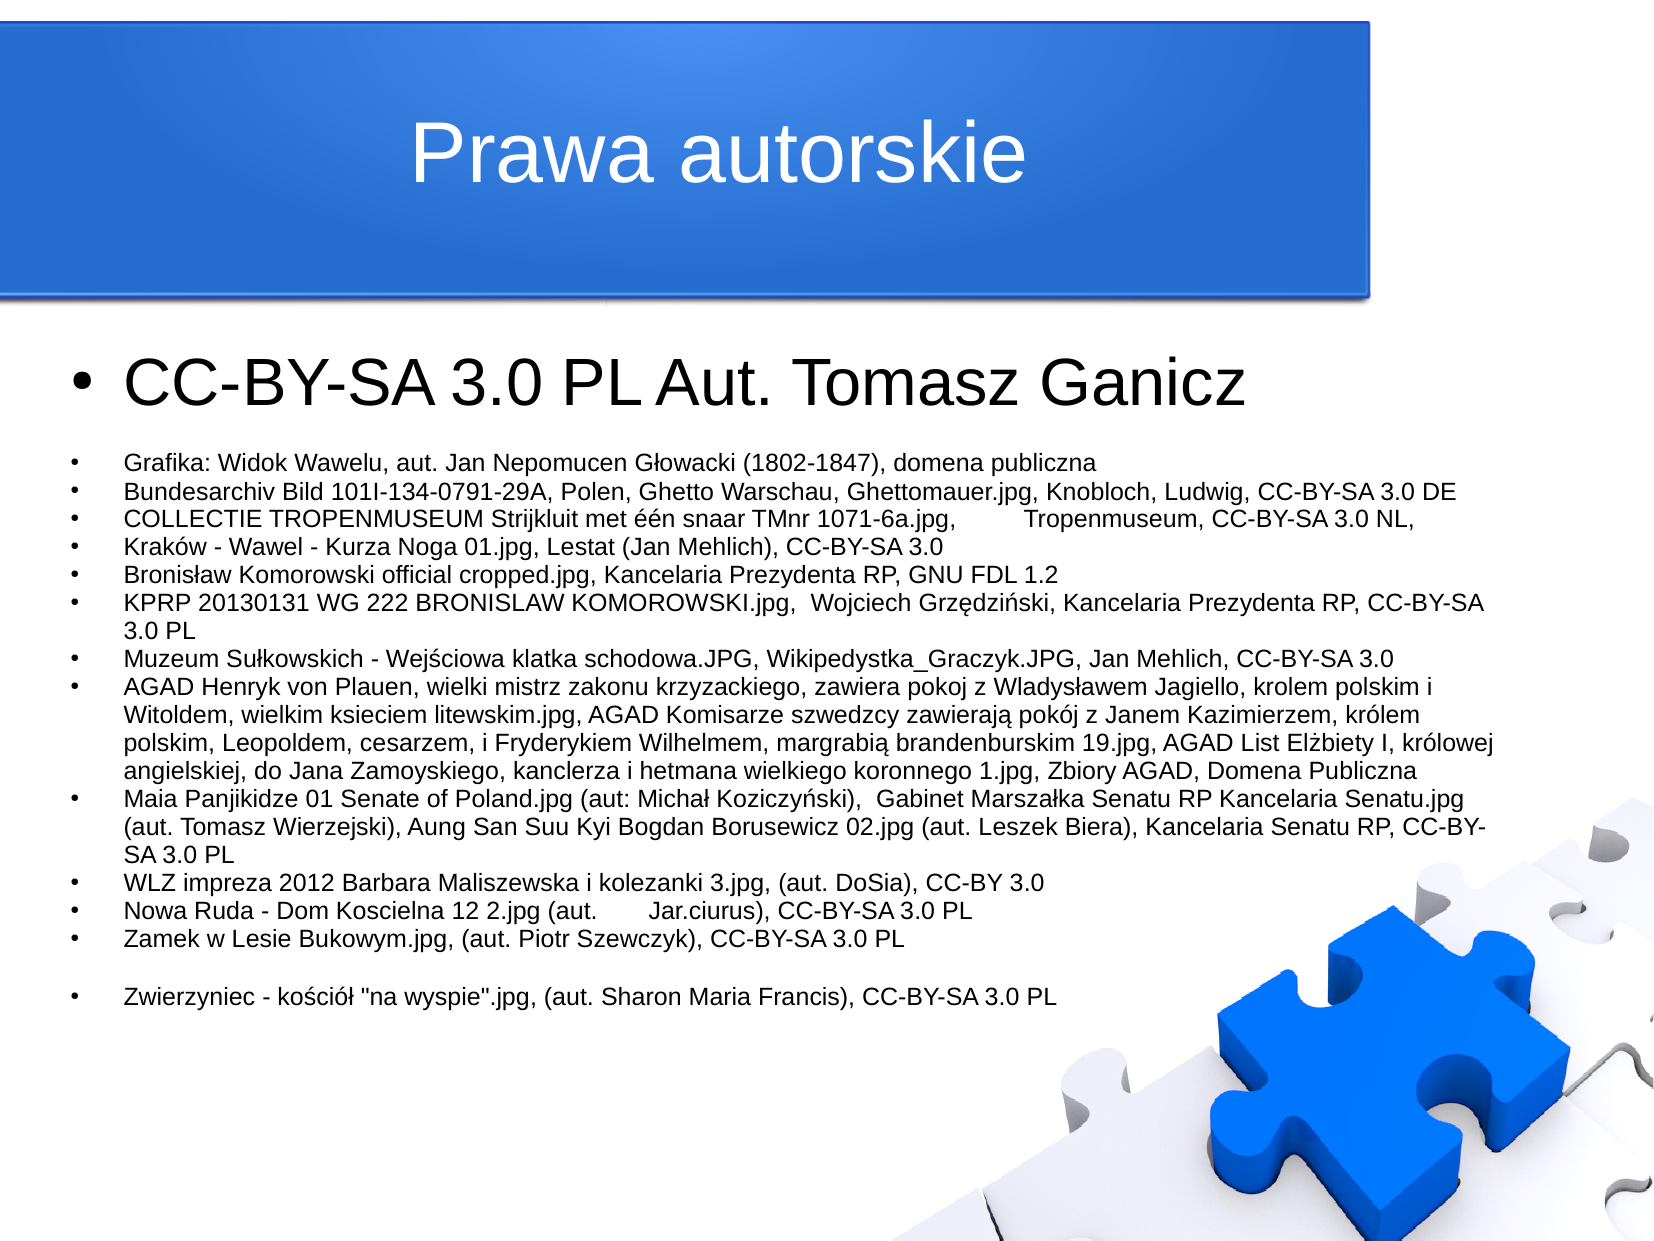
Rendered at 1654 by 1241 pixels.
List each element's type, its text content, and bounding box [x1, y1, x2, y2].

picture [0, 21, 1375, 307]
list CC-BY-SA 3.0 PL Aut. Tomasz Ganicz Grafika: Widok Wawelu, aut. Jan Nepomucen Głowacki (1802-1847), domena publiczna Bundesarchiv Bild 101I-134-0791-29A, Polen, Ghetto Warschau, Ghettomauer.jpg, Knobloch, Ludwig, CC-BY-SA 3.0 DE COLLECTIE TROPENMUSEUM Strijkluit met één snaar TMnr 1071-6a.jpg, Tropenmuseum, CC-BY-SA 3.0 NL, Kraków - Wawel - Kurza Noga 01.jpg, Lestat (Jan Mehlich), CC-BY-SA 3.0 Bronisław Komorowski official cropped.jpg, Kancelaria Prezydenta RP, GNU FDL 1.2 KPRP 20130131 WG 222 BRONISLAW KOMOROWSKI.jpg, Wojciech Grzędziński, Kancelaria Prezydenta RP, CC-BY-SA 3.0 PL Muzeum Sułkowskich - Wejściowa klatka schodowa.JPG, Wikipedystka_Graczyk.JPG, Jan Mehlich, CC-BY-SA 3.0 AGAD Henryk von Plauen, wielki mistrz zakonu krzyzackiego, zawiera pokoj z Wladysławem Jagiello, krolem polskim i Witoldem, wielkim ksieciem litewskim.jpg, AGAD Komisarze szwedzcy zawierają pokój z Janem Kazimierzem, królem polskim, Leopoldem, cesarzem, i Fryderykiem Wilhelmem, margrabią brandenburskim 19.jpg, AGAD List Elżbiety I, królowej angielskiej, do Jana Zamoyskiego, kanclerza i hetmana wielkiego koronnego 1.jpg, Zbiory AGAD, Domena Publiczna Maia Panjikidze 01 Senate of Poland.jpg (aut: Michał Koziczyński), Gabinet Marszałka Senatu RP Kancelaria Senatu.jpg (aut. Tomasz Wierzejski), Aung San Suu Kyi Bogdan Borusewicz 02.jpg (aut. Leszek Biera), Kancelaria Senatu RP, CC-BY-SA 3.0 PL WLZ impreza 2012 Barbara Maliszewska i kolezanki 3.jpg, (aut. DoSia), CC-BY 3.0 Nowa Ruda - Dom Koscielna 12 2.jpg (aut. Jar.ciurus), CC-BY-SA 3.0 PL Zamek w Lesie Bukowym.jpg, (aut. Piotr Szewczyk), CC-BY-SA 3.0 PL Zwierzyniec - kościół "na wyspie".jpg, (aut. Sharon Maria Francis), CC-BY-SA 3.0 PL [52, 345, 1516, 1198]
picture [872, 655, 1654, 1241]
title Prawa autorskie [82, 49, 1356, 257]
